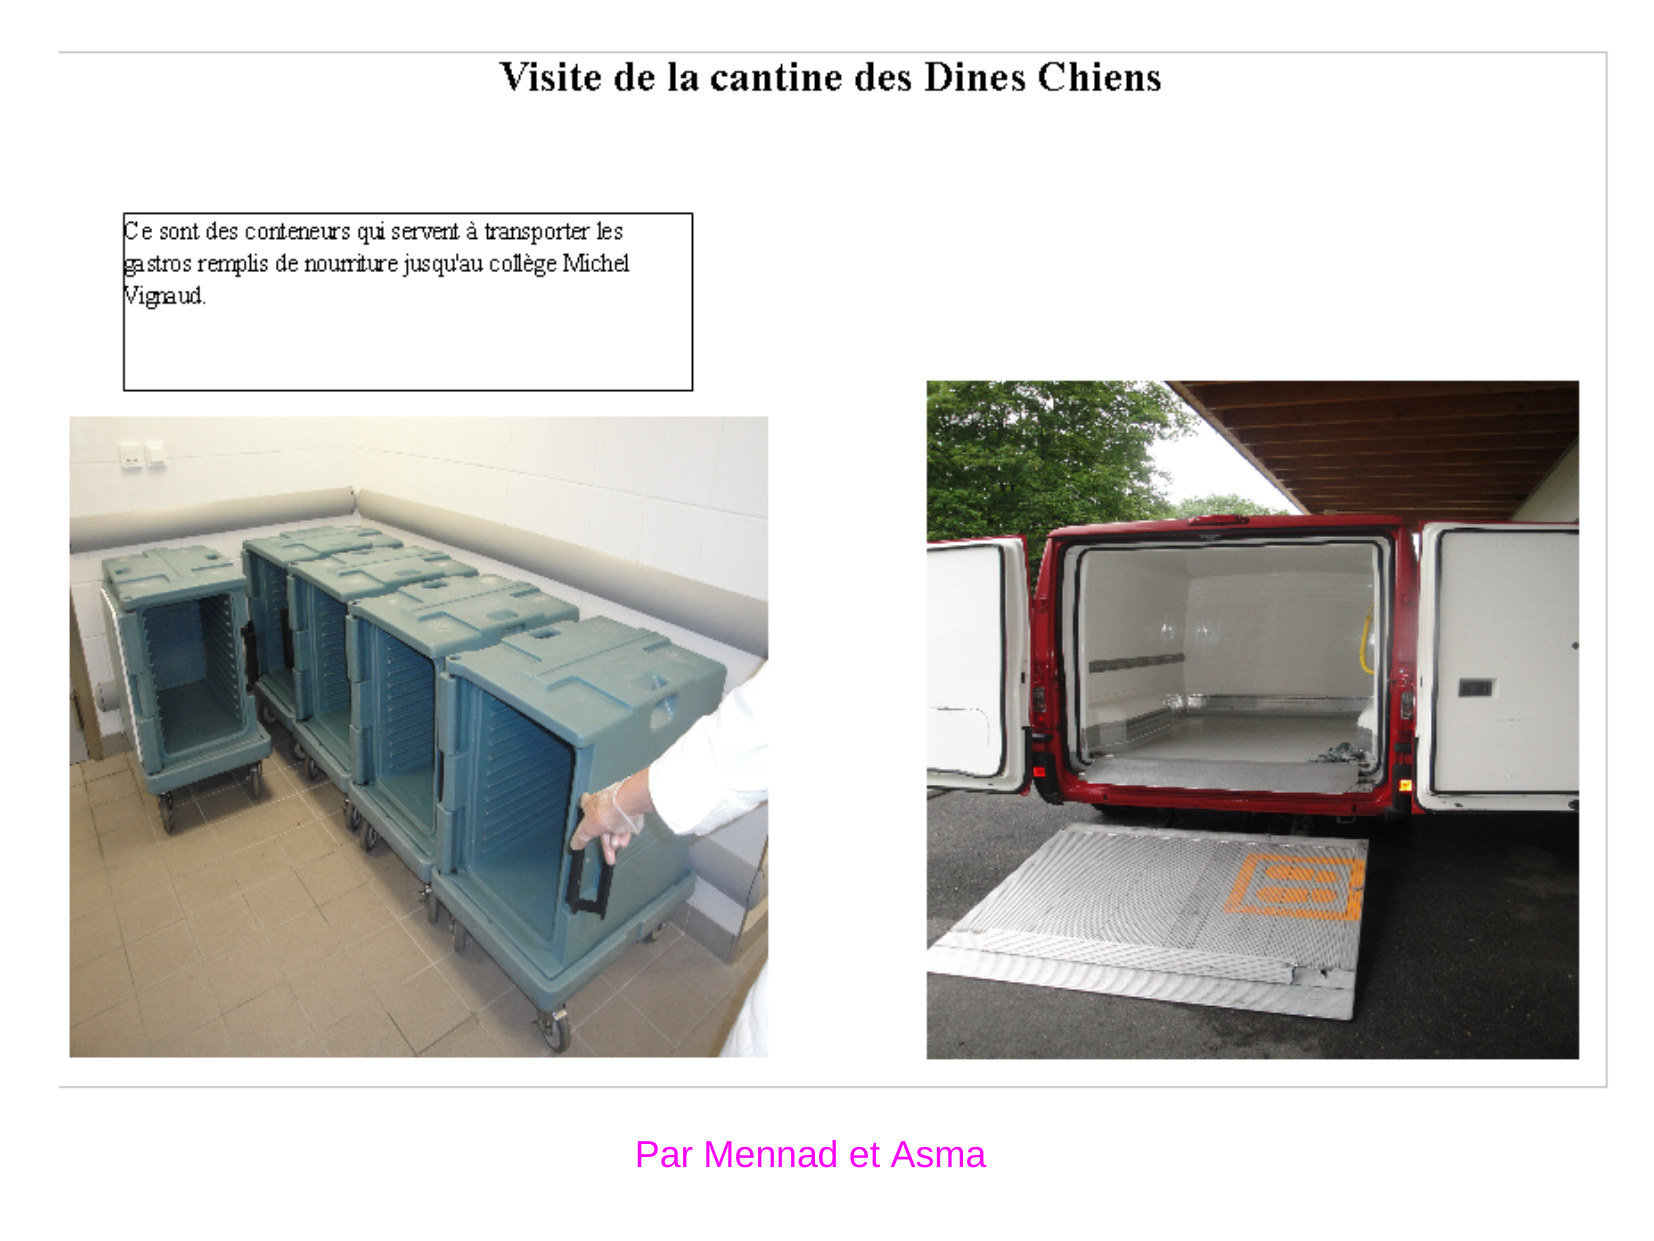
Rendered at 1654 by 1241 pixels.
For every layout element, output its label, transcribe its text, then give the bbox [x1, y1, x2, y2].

picture [59, 0, 1624, 1167]
text_box Par Mennad et Asma [620, 1124, 1152, 1181]
